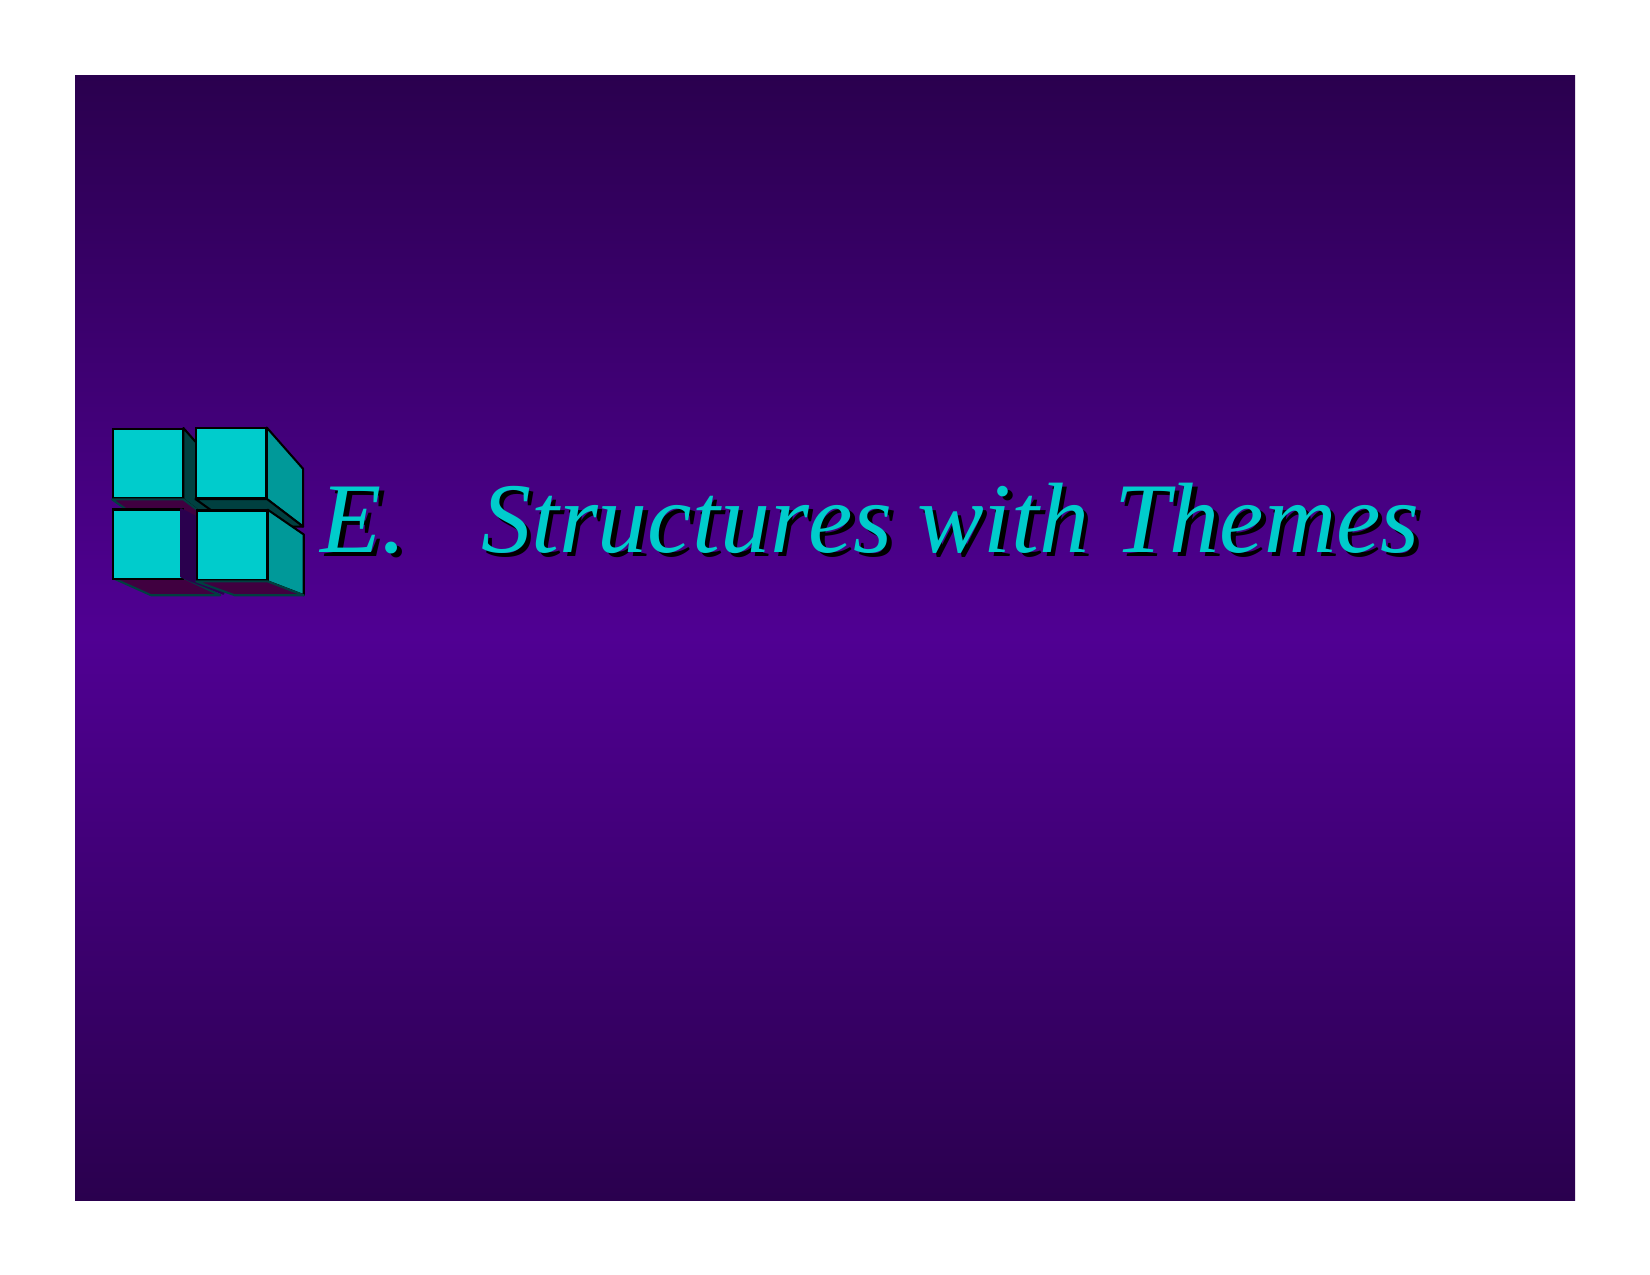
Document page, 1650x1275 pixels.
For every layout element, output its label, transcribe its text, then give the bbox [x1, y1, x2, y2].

title E. Structures with Themes [305, 424, 1569, 613]
